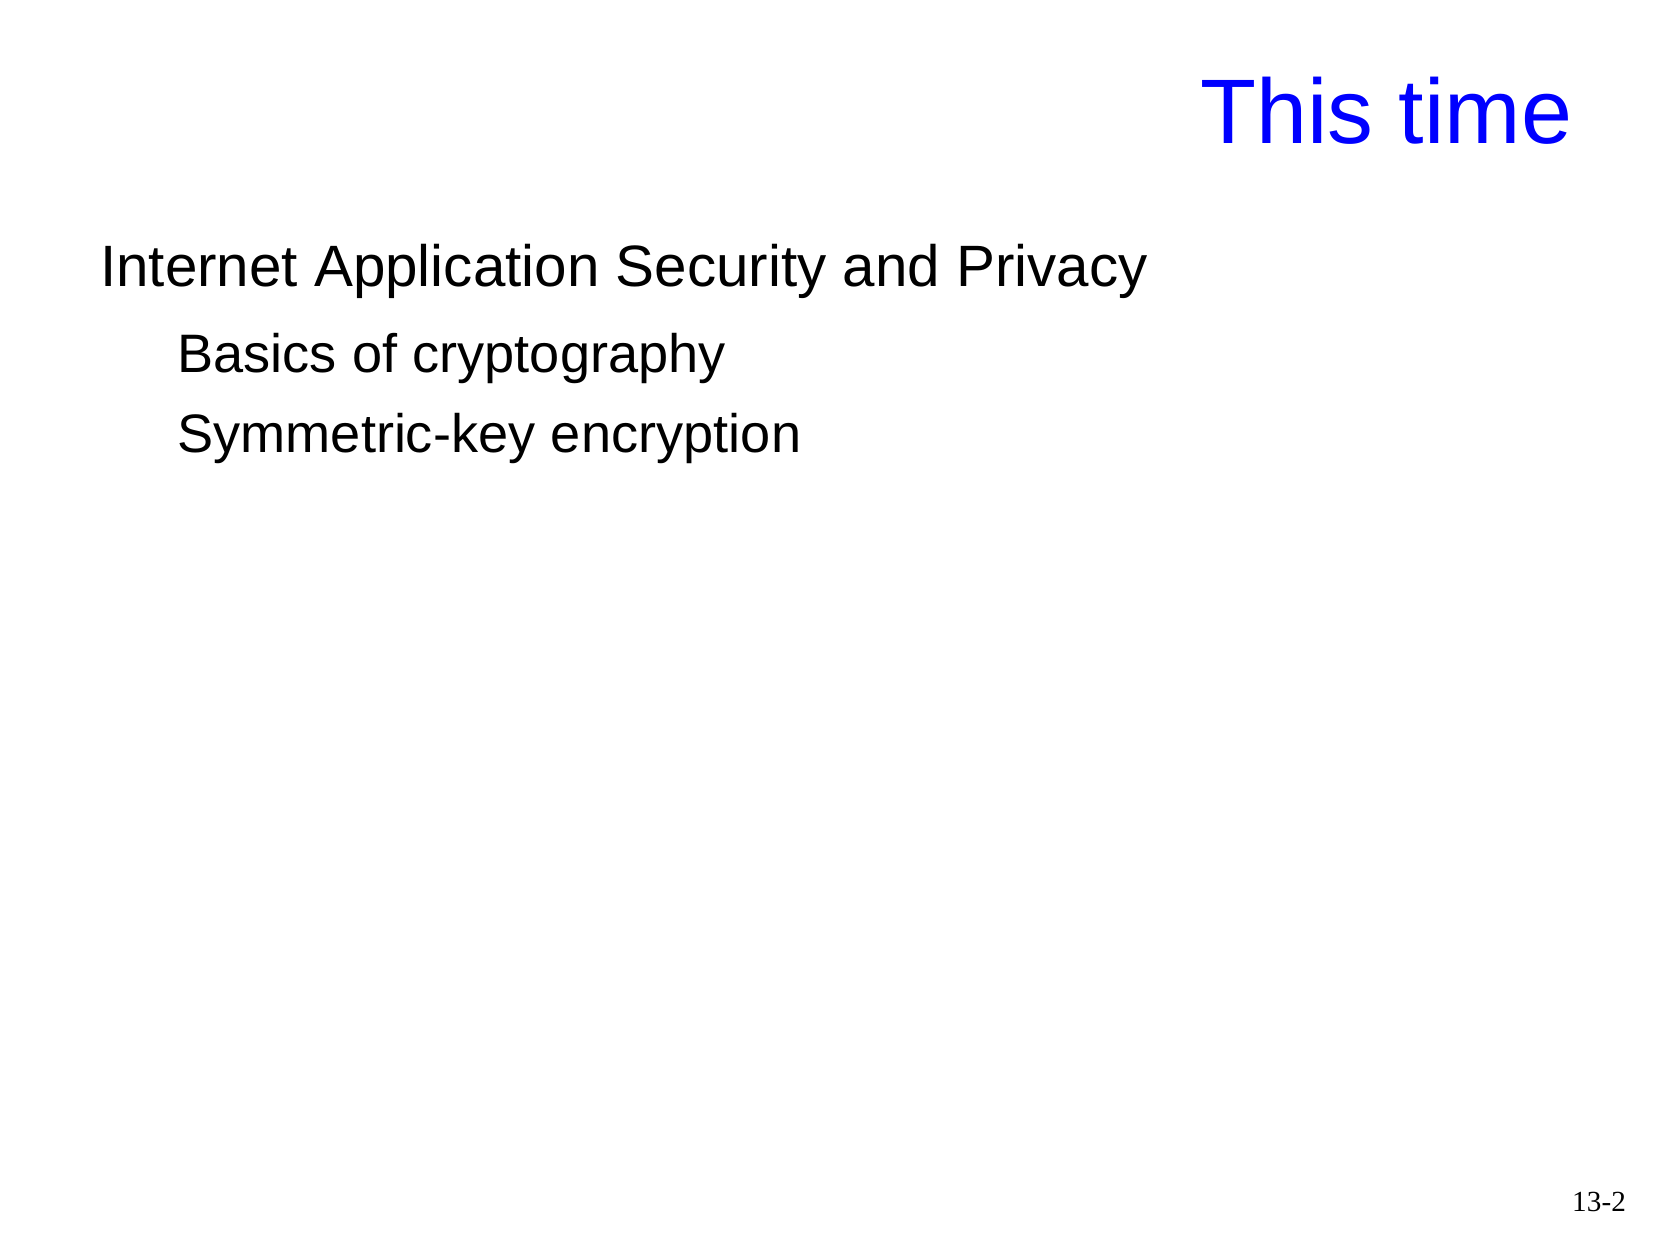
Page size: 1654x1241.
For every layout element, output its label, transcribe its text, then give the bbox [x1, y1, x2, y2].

title This time [84, 18, 1573, 211]
list Internet Application Security and Privacy Basics of cryptography Symmetric-key encryption [82, 237, 1571, 1161]
